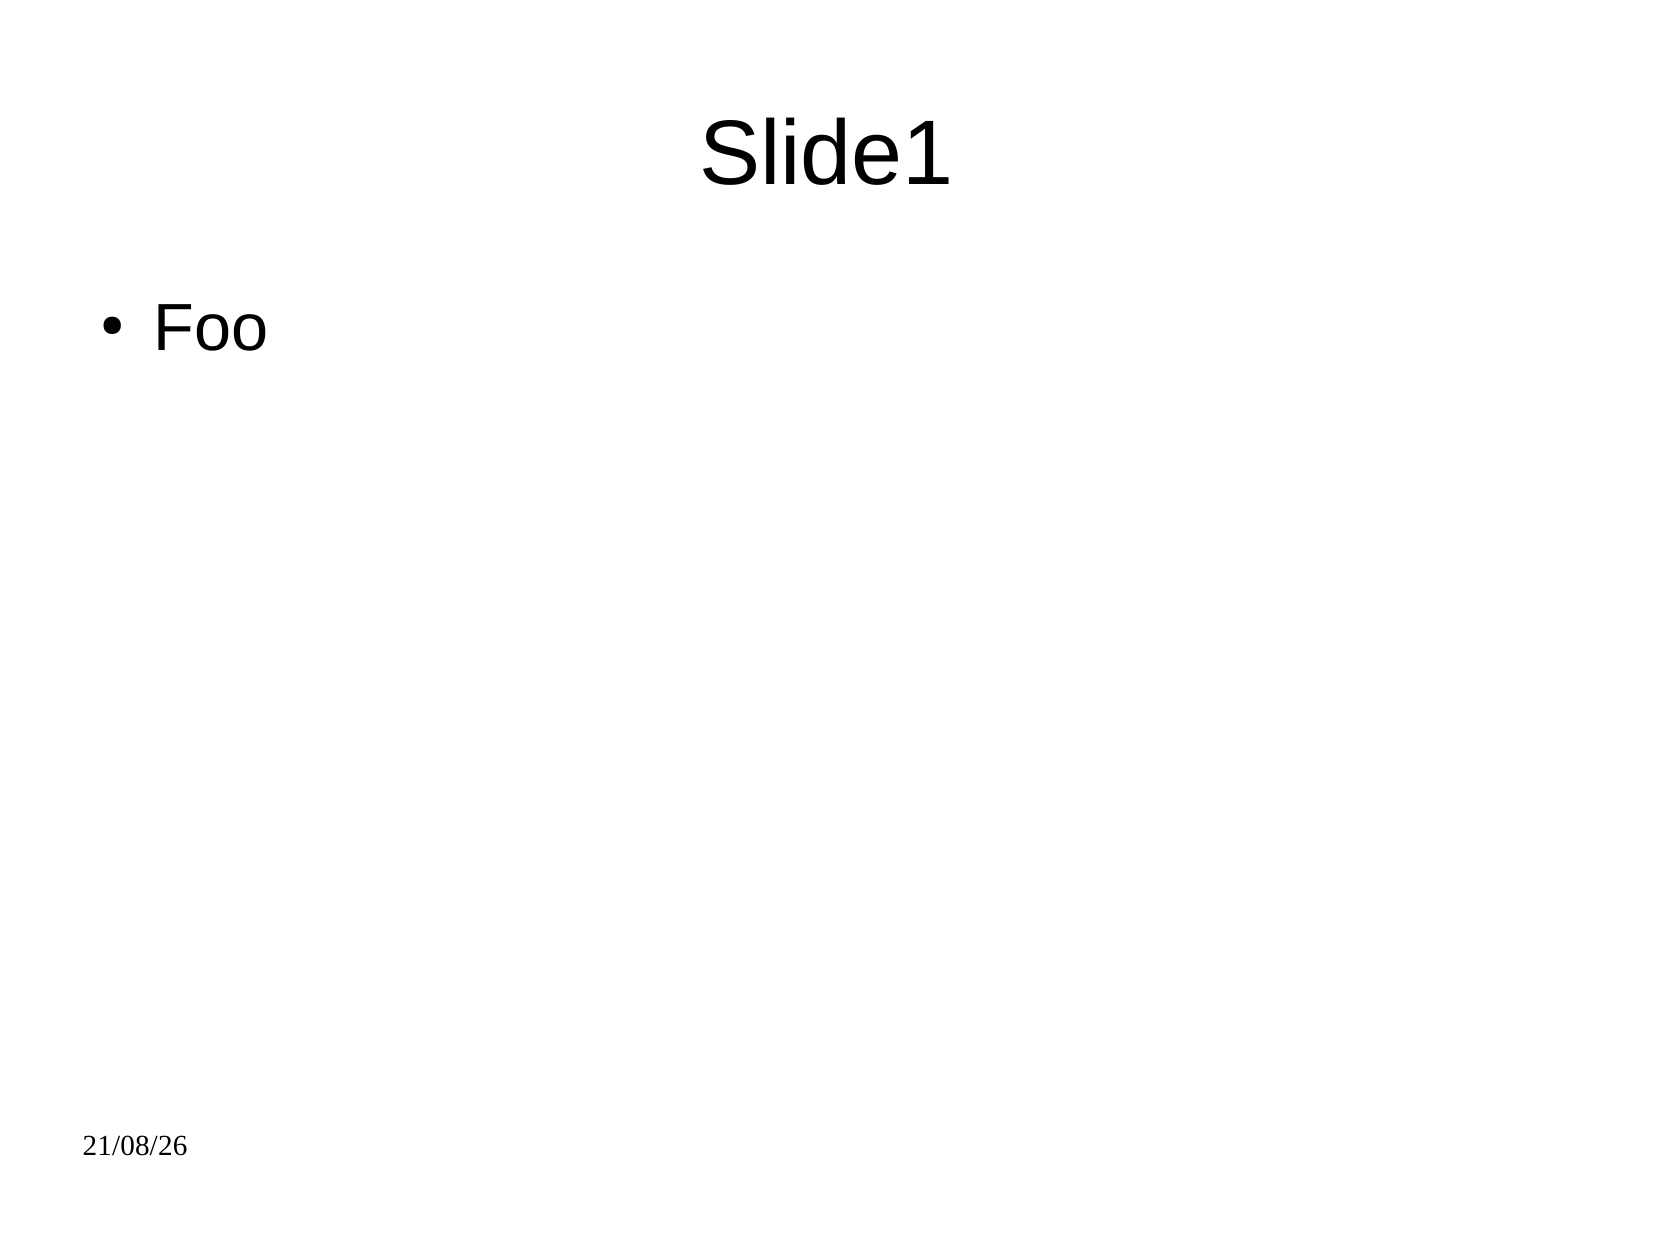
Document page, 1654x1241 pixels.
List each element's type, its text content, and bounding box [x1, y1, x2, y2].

title Slide1 [82, 49, 1571, 257]
list Foo [82, 290, 1571, 1010]
